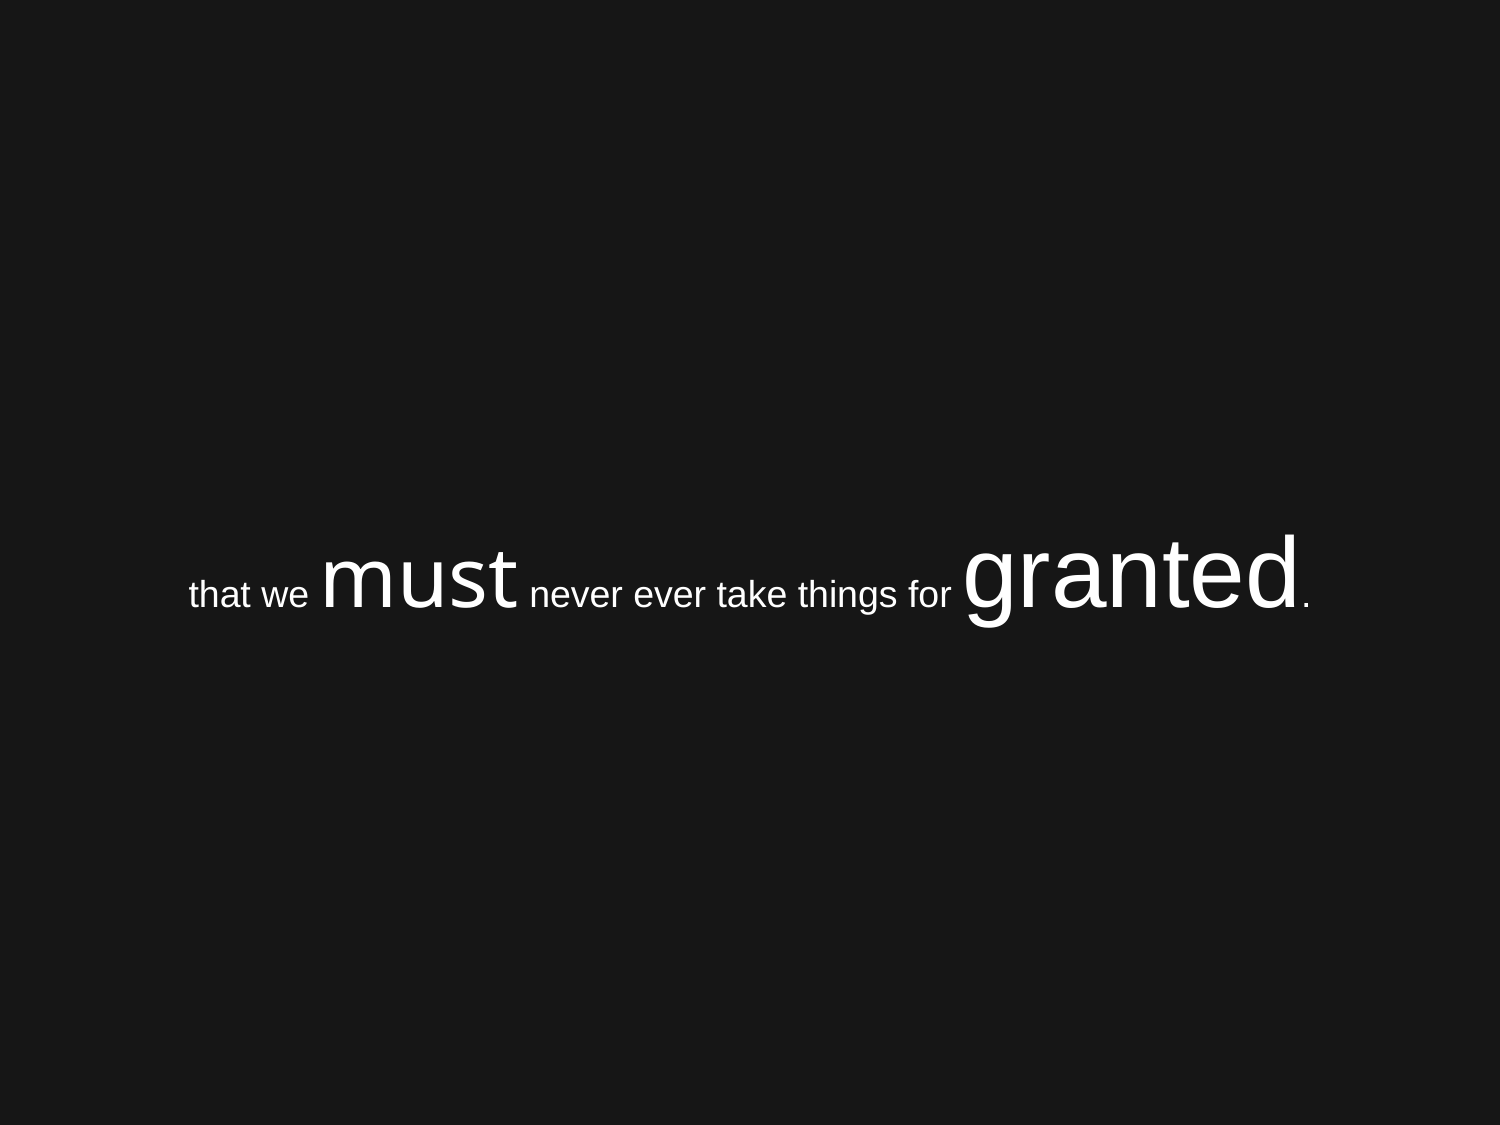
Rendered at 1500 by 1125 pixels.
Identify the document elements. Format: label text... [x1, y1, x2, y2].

text_box that we must never ever take things for granted. [0, 500, 1500, 636]
